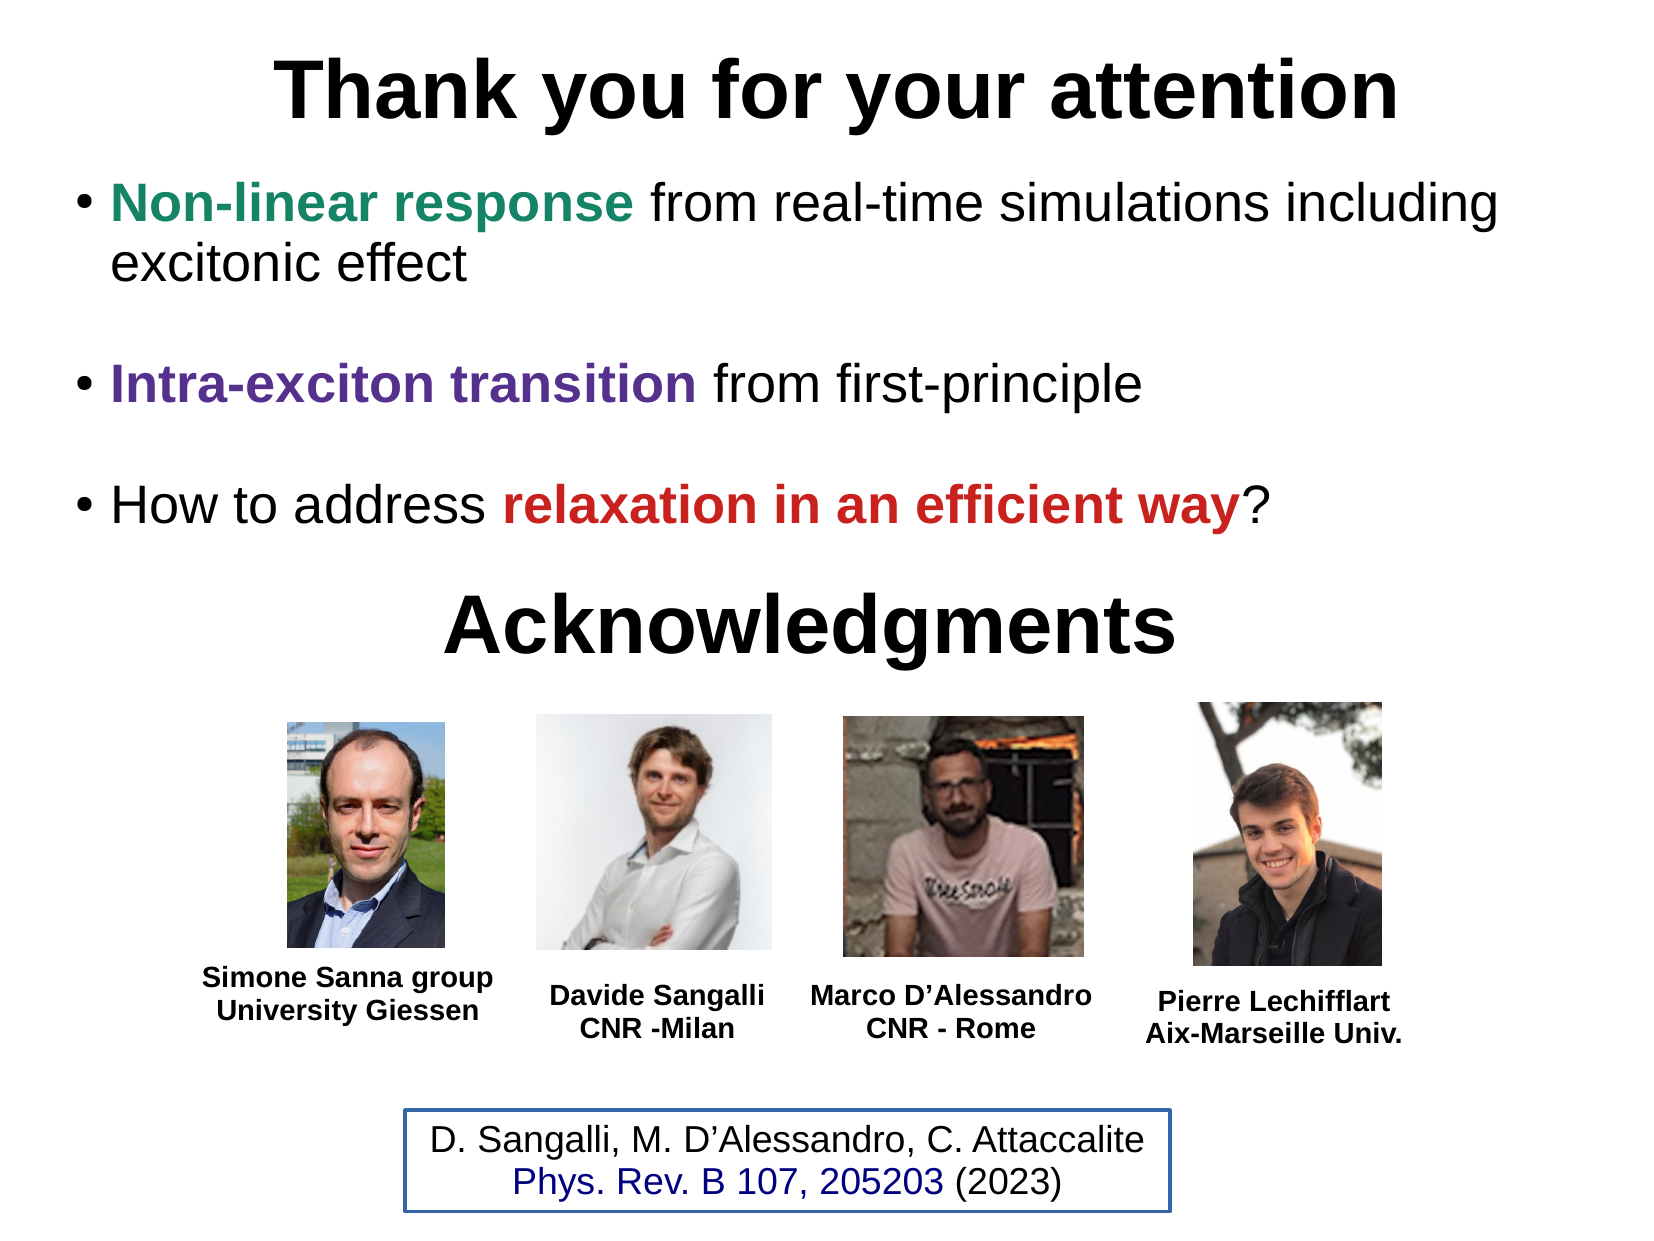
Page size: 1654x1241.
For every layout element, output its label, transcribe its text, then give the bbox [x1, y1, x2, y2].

title Thank you for your attention [105, 0, 1594, 165]
text_box Davide Sangalli CNR -Milan [448, 971, 741, 1071]
text_box Pierre Lechifflart Aix-Marseille Univ. [1064, 977, 1484, 1071]
picture [843, 716, 1084, 957]
title Acknowledgments [77, 572, 1566, 678]
picture [536, 714, 772, 950]
picture [287, 722, 445, 948]
picture [1193, 702, 1382, 966]
text_box Simone Sanna group University Giessen [138, 953, 558, 1053]
text_box Marco D’Alessandro CNR - Rome [741, 971, 1161, 1071]
text_box D. Sangalli, M. D’Alessandro, C. Attaccalite Phys. Rev. B 107, 205203 (2023) [405, 1110, 1171, 1212]
text_box Non-linear response from real-time simulations including excitonic effect Intra-exciton transition from first-principle How to address relaxation in an efficient way? [60, 165, 1636, 544]
